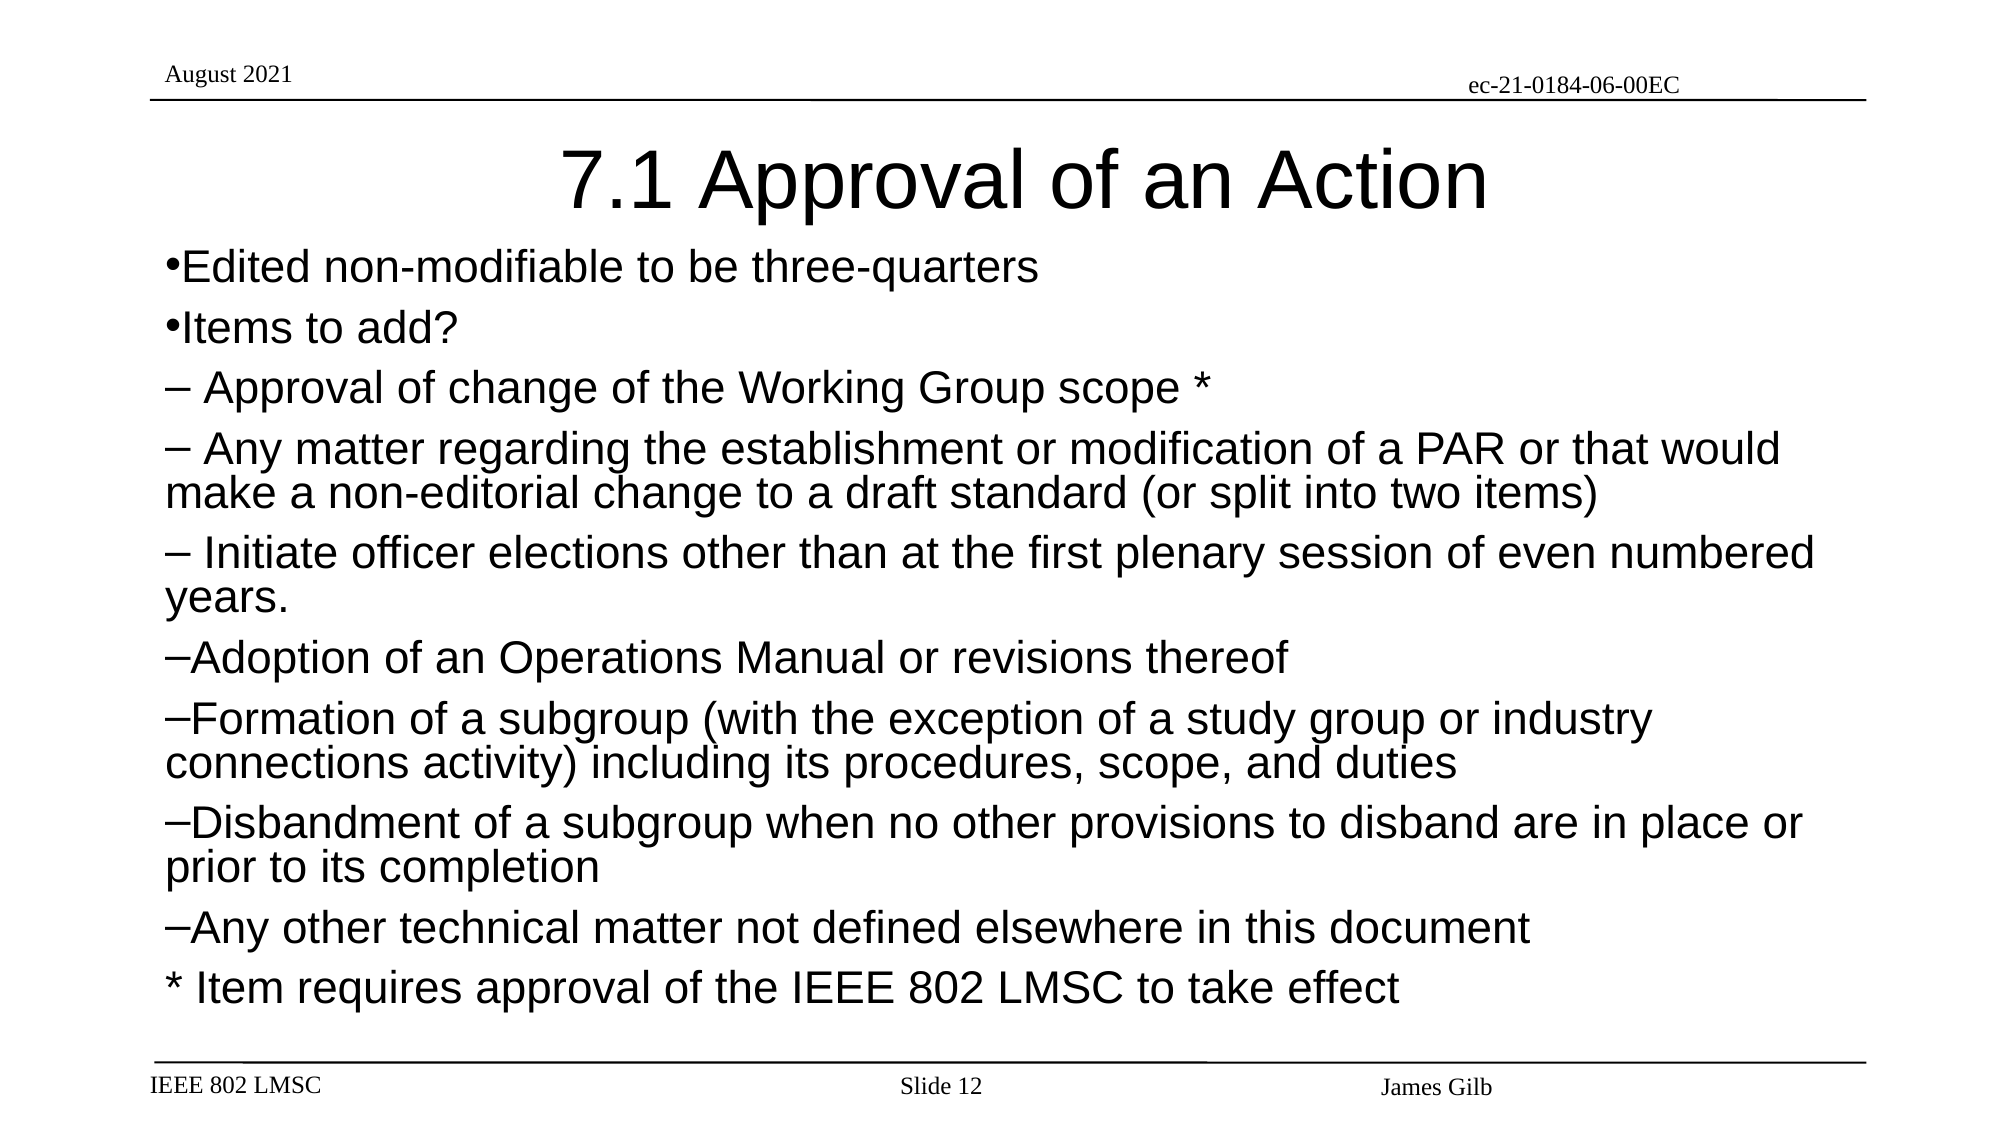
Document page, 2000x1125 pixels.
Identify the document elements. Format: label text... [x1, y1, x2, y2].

list Edited non-modifiable to be three-quarters Items to add? Approval of change of the Working Group scope * Any matter regarding the establishment or modification of a PAR or that would make a non-editorial change to a draft standard (or split into two items) Initiate officer elections other than at the first plenary session of even numbered years. Adoption of an Operations Manual or revisions thereof Formation of a subgroup (with the exception of a study group or industry connections activity) including its procedures, scope, and duties Disbandment of a subgroup when no other provisions to disband are in place or prior to its completion Any other technical matter not defined elsewhere in this document * Item requires approval of the IEEE 802 LMSC to take effect [149, 239, 1900, 1051]
title 7.1 Approval of an Action [149, 112, 1900, 238]
text_box Slide [799, 1069, 1083, 1108]
